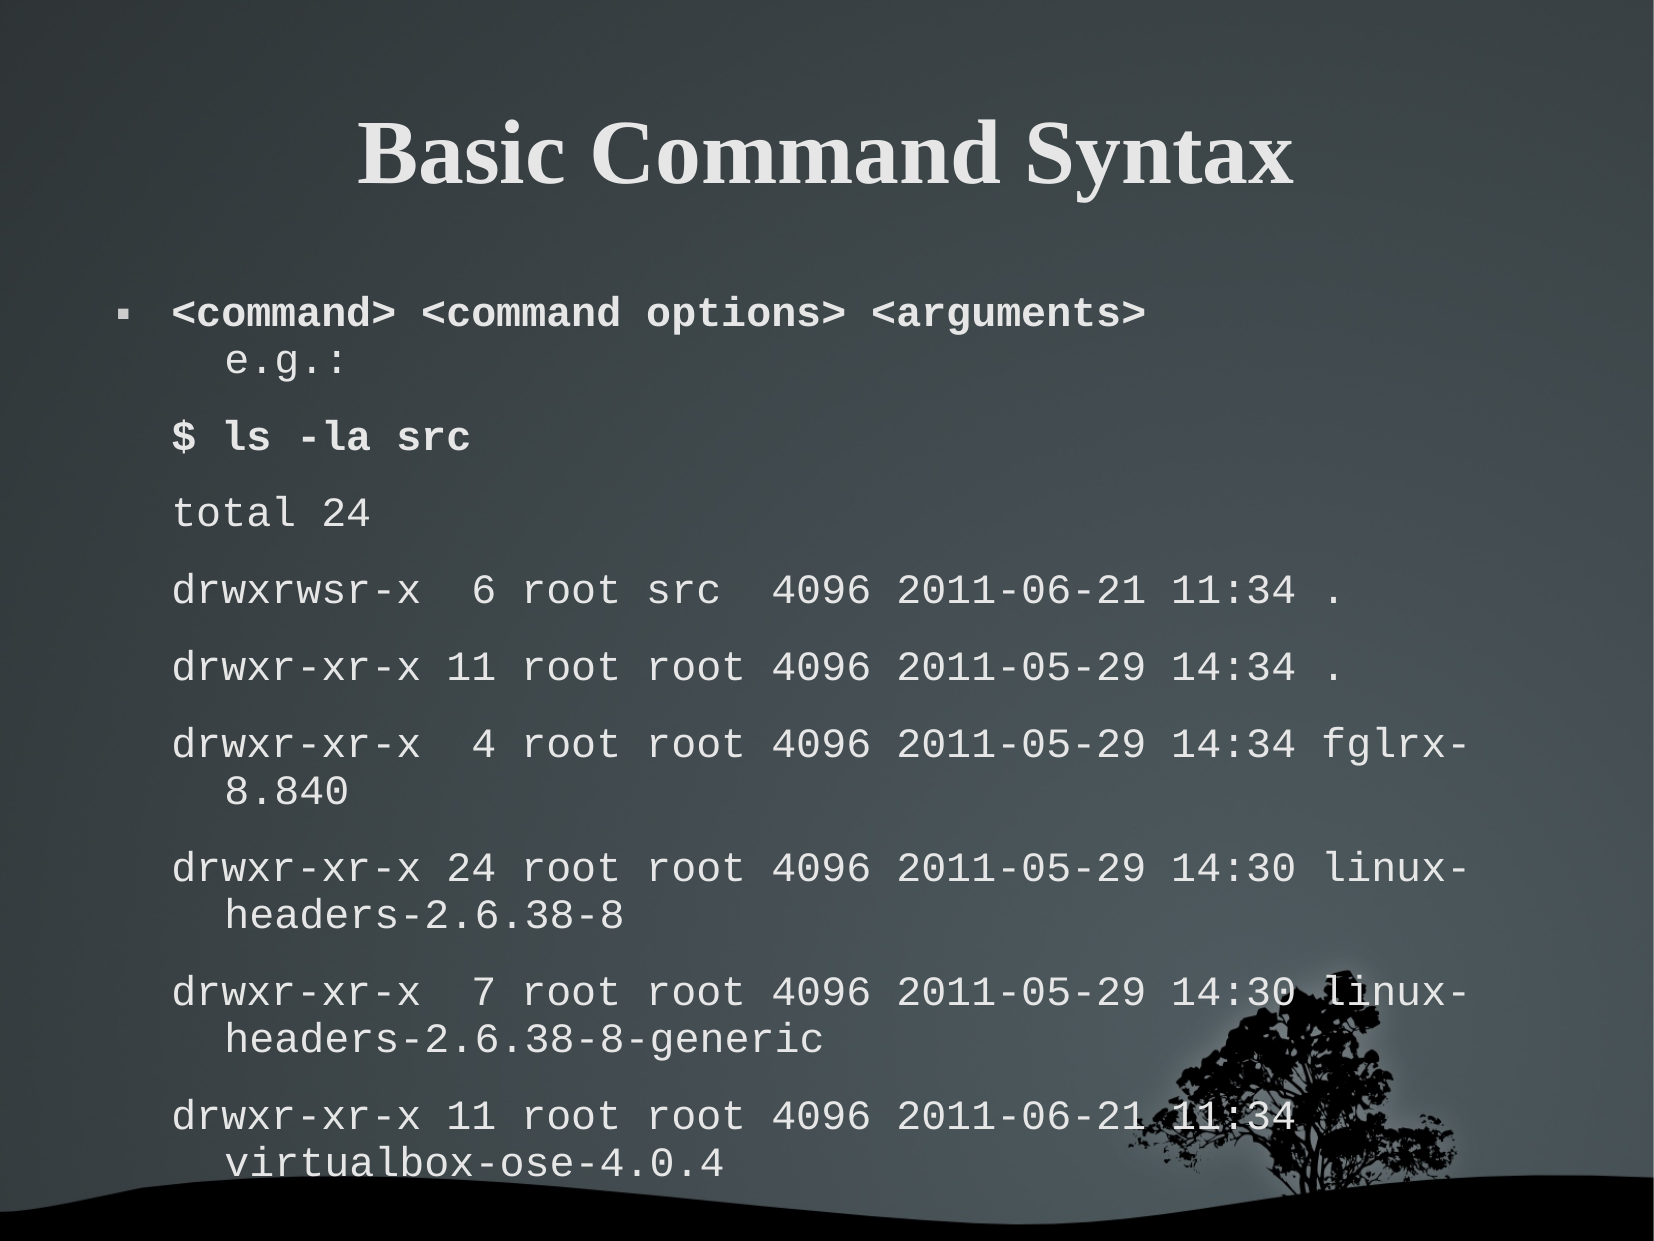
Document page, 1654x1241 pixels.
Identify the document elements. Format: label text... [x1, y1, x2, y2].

picture [0, 0, 1654, 1241]
list <command> <command options> <arguments> e.g.: $ ls -la src total 24 drwxrwsr-x 6 root src 4096 2011-06-21 11:34 . drwxr-xr-x 11 root root 4096 2011-05-29 14:34 . drwxr-xr-x 4 root root 4096 2011-05-29 14:34 fglrx-8.840 drwxr-xr-x 24 root root 4096 2011-05-29 14:30 linux-headers-2.6.38-8 drwxr-xr-x 7 root root 4096 2011-05-29 14:30 linux-headers-2.6.38-8-generic drwxr-xr-x 11 root root 4096 2011-06-21 11:34 virtualbox-ose-4.0.4 [82, 291, 1571, 1241]
title Basic Command Syntax [82, 49, 1571, 257]
